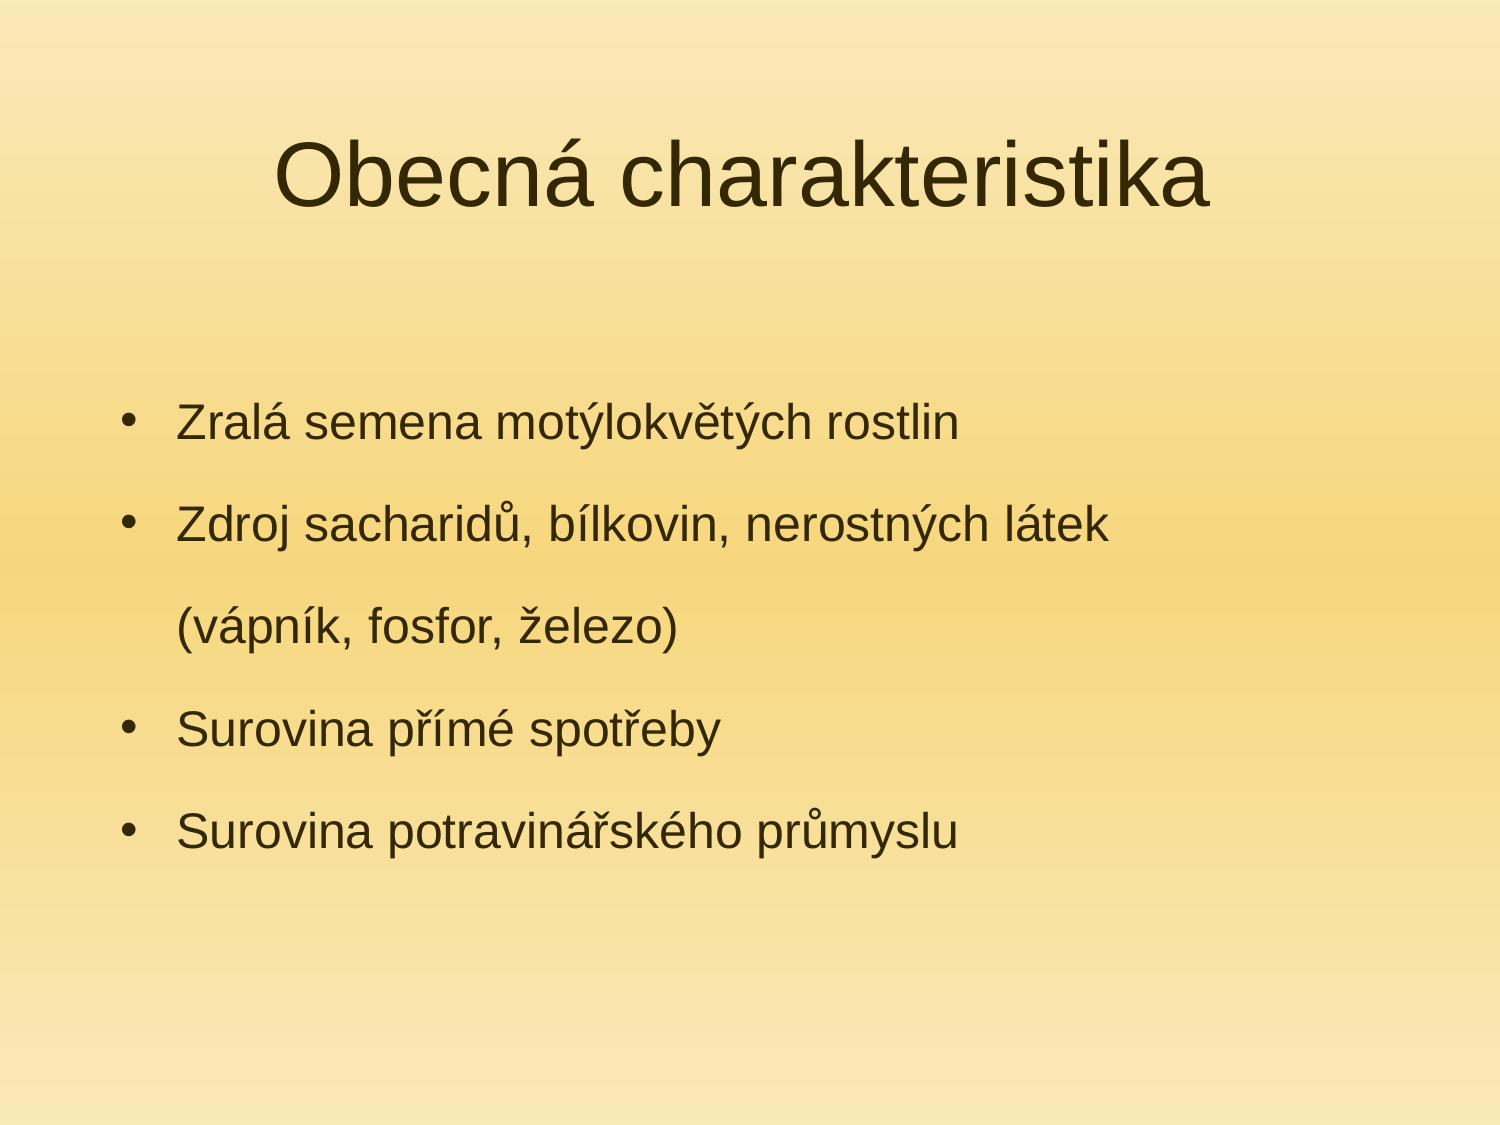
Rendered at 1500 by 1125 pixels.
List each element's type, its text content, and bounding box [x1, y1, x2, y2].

list Zralá semena motýlokvětých rostlin Zdroj sacharidů, bílkovin, nerostných látek (vápník, fosfor, železo) Surovina přímé spotřeby Surovina potravinářského průmyslu [105, 351, 1381, 1044]
title Obecná charakteristika [105, 70, 1381, 270]
